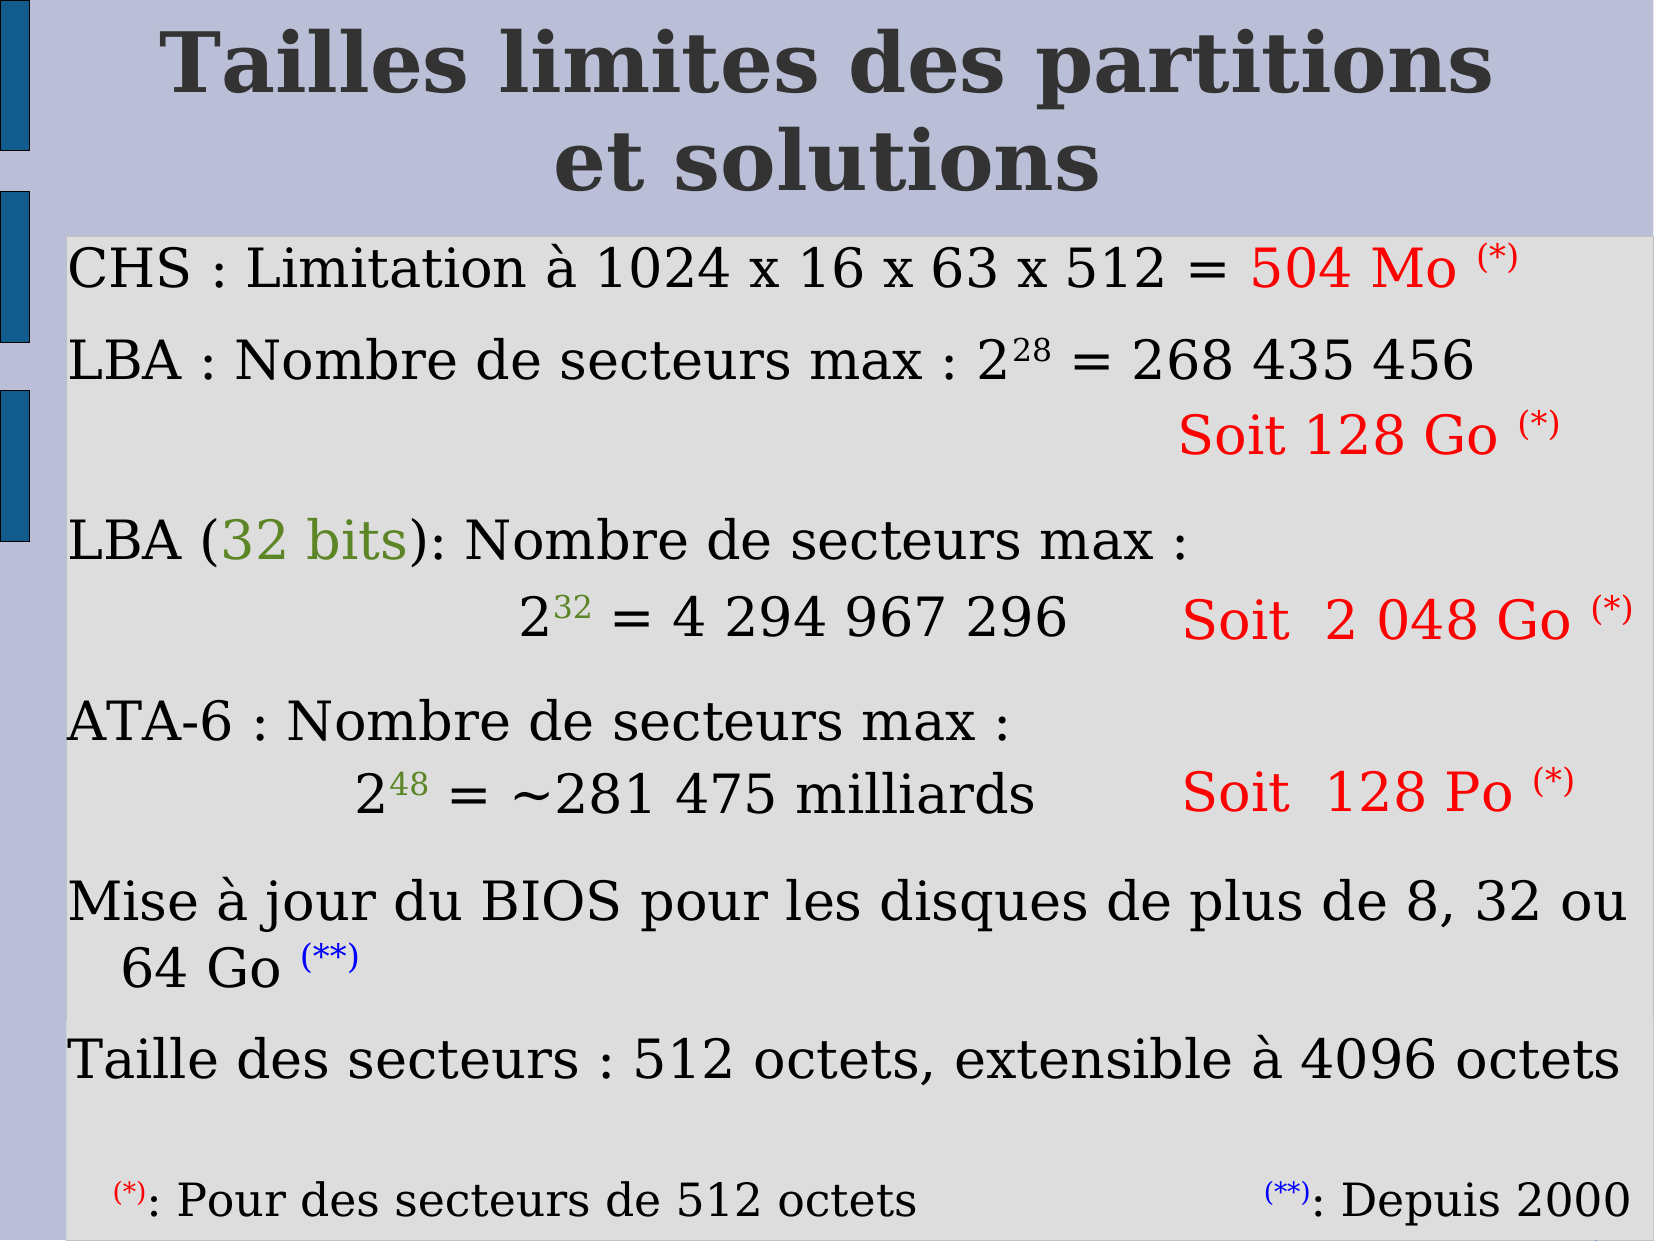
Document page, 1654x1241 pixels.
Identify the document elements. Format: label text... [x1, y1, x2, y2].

list Soit 2 048 Go (*) [1163, 586, 1654, 668]
list 248 = ~281 475 milliards [337, 763, 1193, 845]
list Soit 128 Go (*) [1159, 400, 1589, 482]
list (*): Pour des secteurs de 512 octets [94, 1174, 1040, 1241]
list 232 = 4 294 967 296 [500, 586, 1109, 668]
title Tailles limites des partitions et solutions [121, 8, 1534, 216]
list CHS : Limitation à 1024 x 16 x 63 x 512 = 504 Mo (*) LBA : Nombre de secteurs max : 228 = 268 435 456 LBA (32 bits): Nombre de secteurs max : ATA-6 : Nombre de secteurs max : Mise à jour du BIOS pour les disques de plus de 8, 32 ou 64 Go (**) Taille des secteurs : 512 octets, extensible à 4096 octets [49, 233, 1654, 1241]
list (**): Depuis 2000 [1246, 1174, 1653, 1241]
list Soit 128 Po (*) [1163, 757, 1654, 839]
